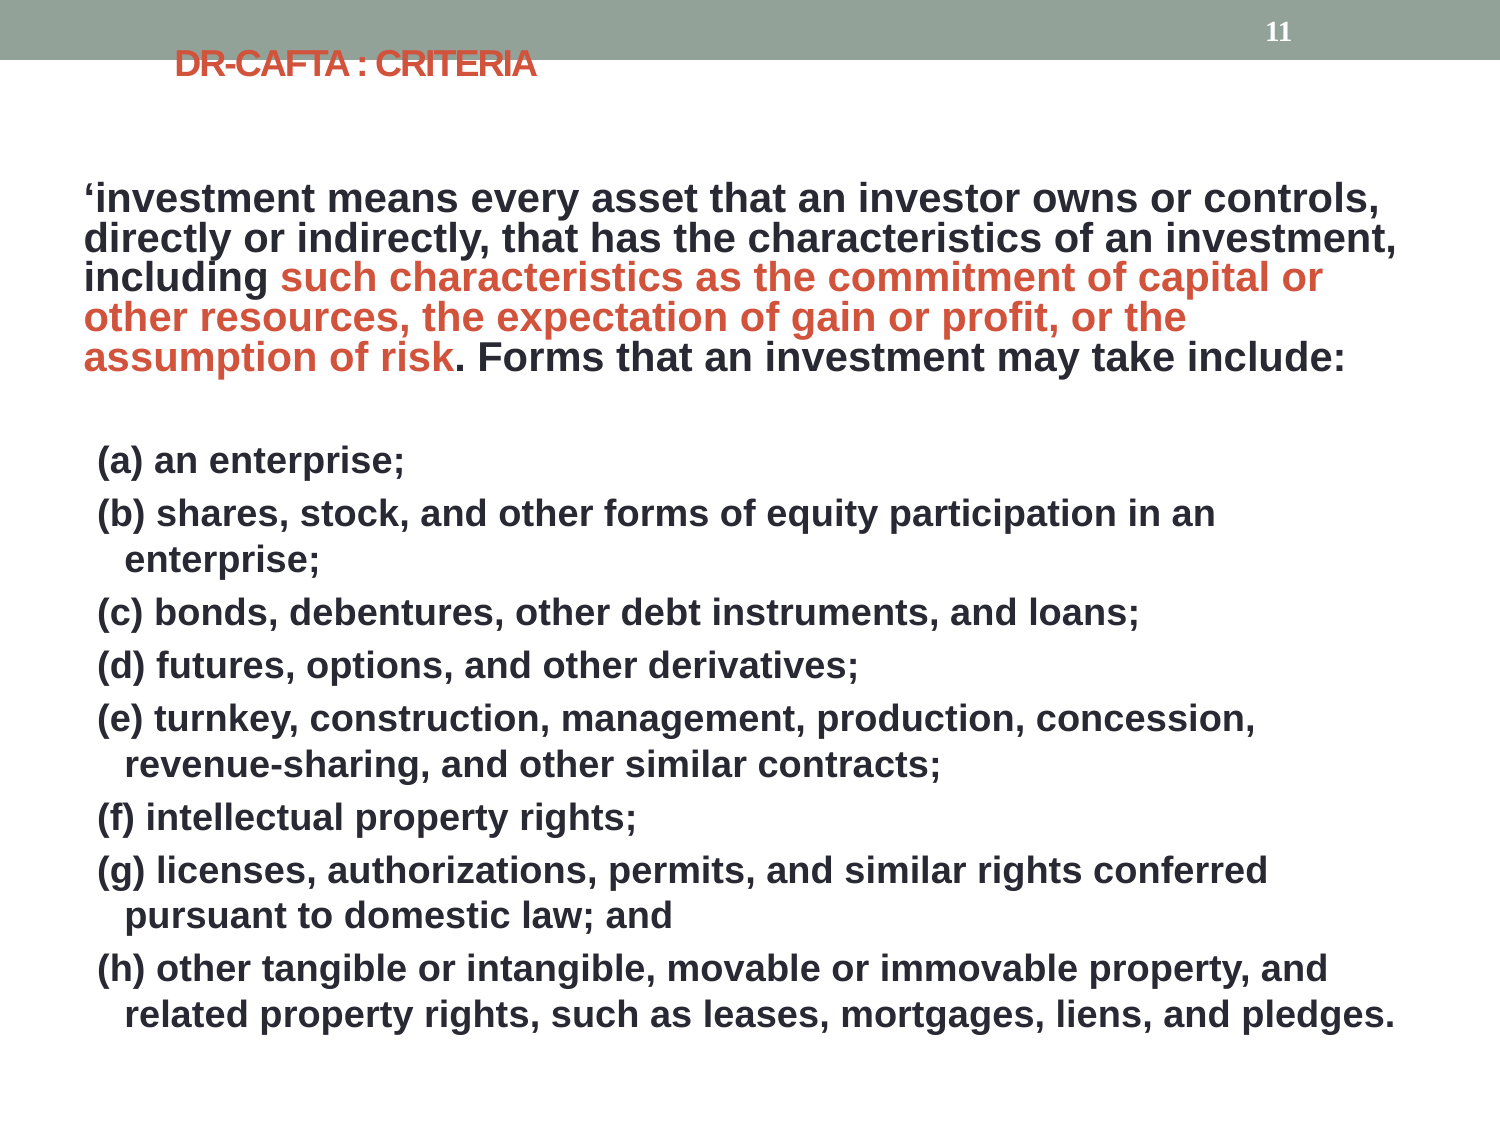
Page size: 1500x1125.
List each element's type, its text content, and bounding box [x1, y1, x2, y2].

list ‘investment means every asset that an investor owns or controls, directly or indirectly, that has the characteristics of an investment, including such characteristics as the commitment of capital or other resources, the expectation of gain or profit, or the assumption of risk. Forms that an investment may take include: (a) an enterprise; (b) shares, stock, and other forms of equity participation in an enterprise; (c) bonds, debentures, other debt instruments, and loans; (d) futures, options, and other derivatives; (e) turnkey, construction, management, production, concession, revenue-sharing, and other similar contracts; (f) intellectual property rights; (g) licenses, authorizations, permits, and similar rights conferred pursuant to domestic law; and (h) other tangible or intangible, movable or immovable property, and related property rights, such as leases, mortgages, liens, and pledges. [41, 172, 1436, 1047]
slide_number <編號> [1250, 3, 1425, 57]
title DR-CAFTA : CRITERIA [159, 31, 1385, 92]
